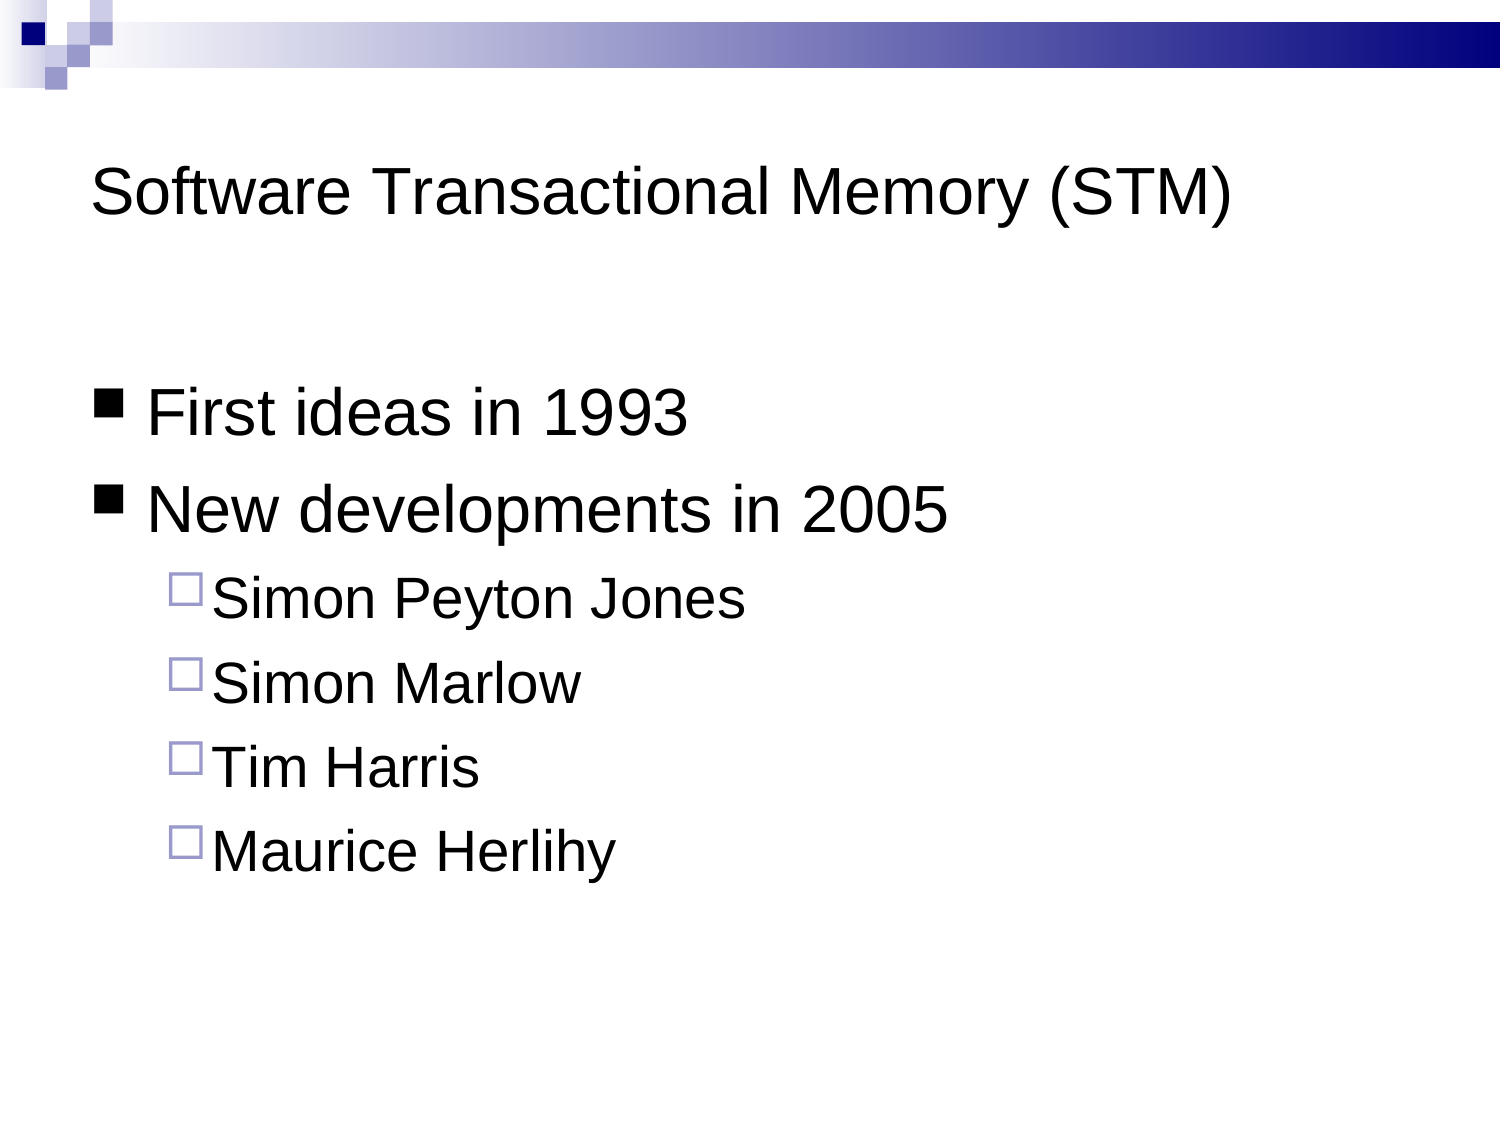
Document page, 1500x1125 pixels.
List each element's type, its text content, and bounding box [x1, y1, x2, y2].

title Software Transactional Memory (STM) [75, 75, 1483, 301]
list First ideas in 1993 New developments in 2005 Simon Peyton Jones Simon Marlow Tim Harris Maurice Herlihy [75, 361, 1426, 963]
